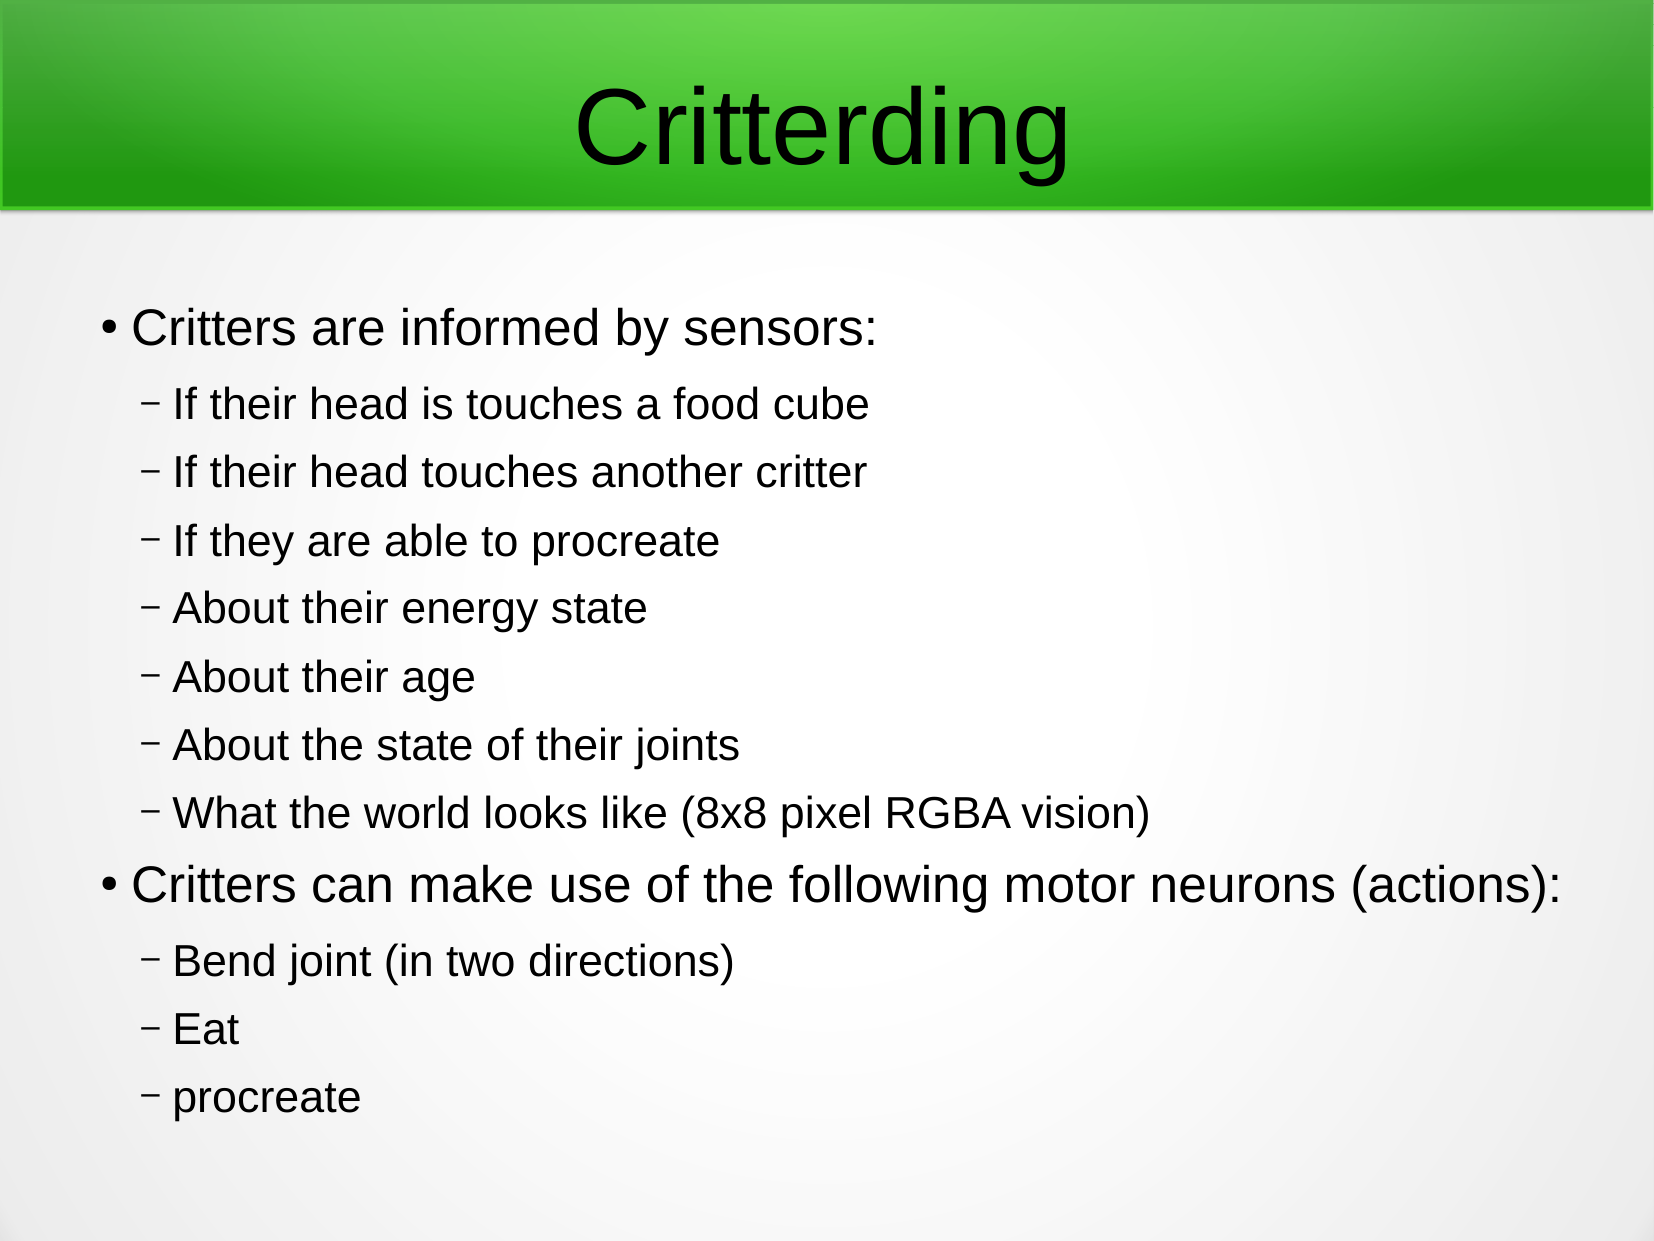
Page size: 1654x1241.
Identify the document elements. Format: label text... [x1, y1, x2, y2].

list Critters are informed by sensors: If their head is touches a food cube If their head touches another critter If they are able to procreate About their energy state About their age About the state of their joints What the world looks like (8x8 pixel RGBA vision) Critters can make use of the following motor neurons (actions): Bend joint (in two directions) Eat procreate [90, 299, 1579, 1186]
title Critterding [79, 23, 1568, 231]
